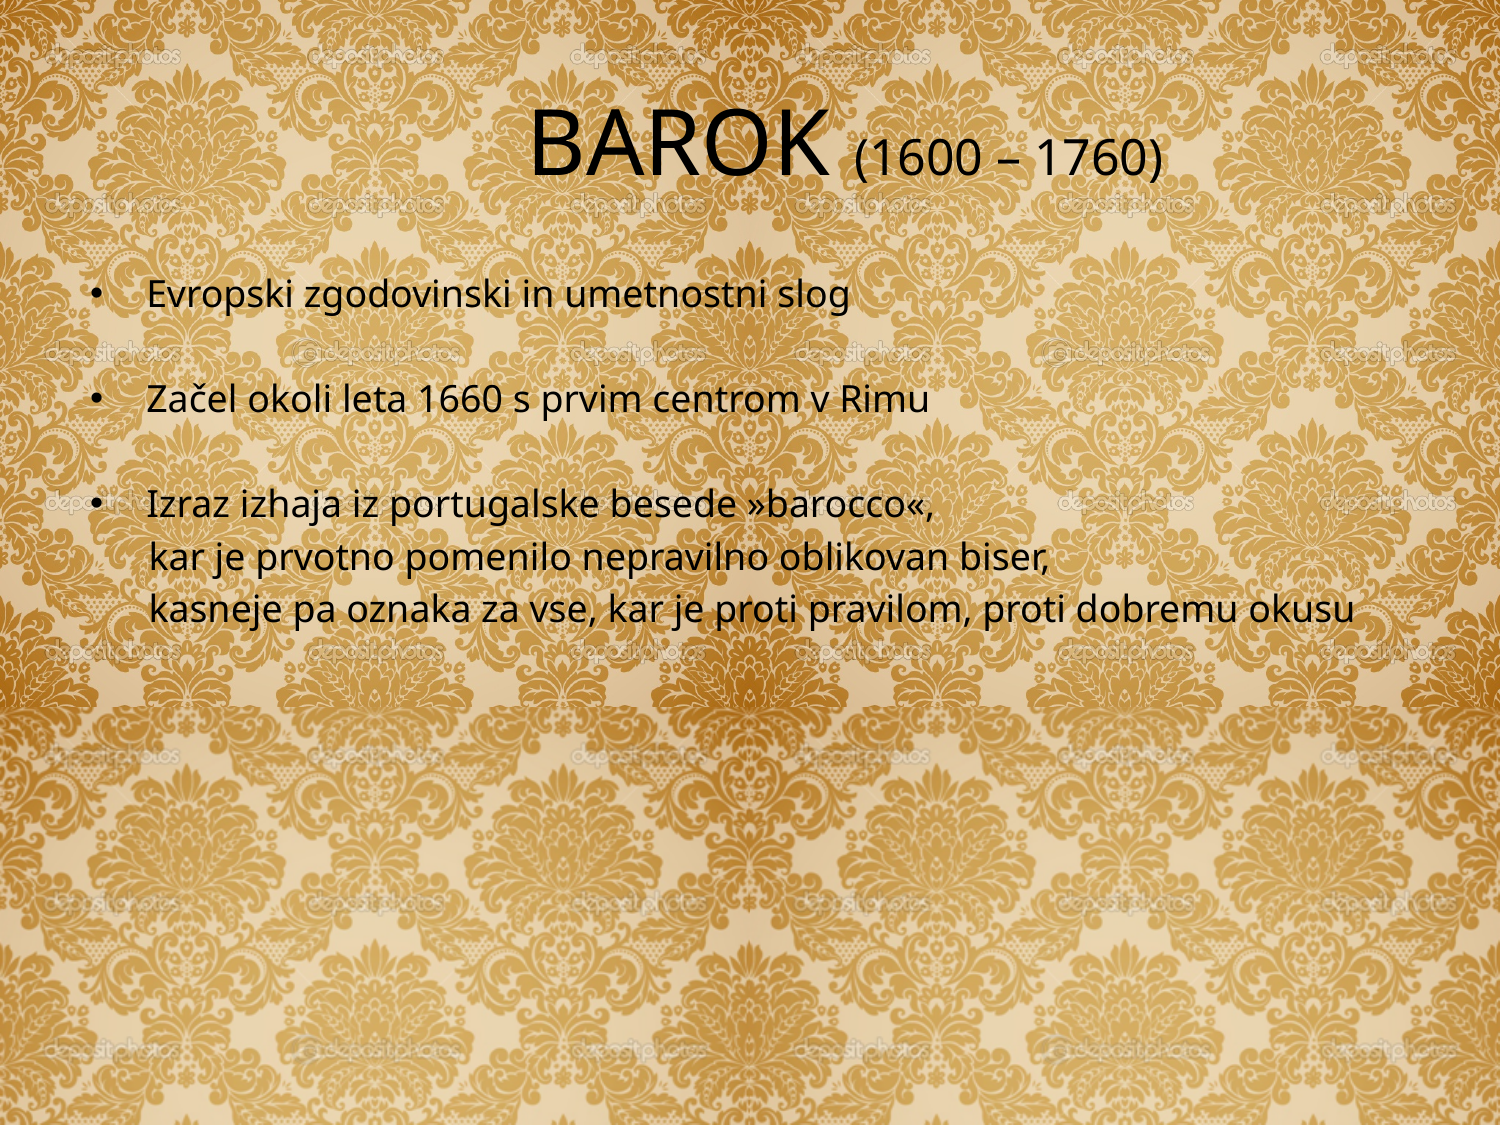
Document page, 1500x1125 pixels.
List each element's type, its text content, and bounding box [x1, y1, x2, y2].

title BAROK (1600 – 1760) [75, 45, 1425, 233]
list Evropski zgodovinski in umetnostni slog Začel okoli leta 1660 s prvim centrom v Rimu Izraz izhaja iz portugalske besede »barocco«, kar je prvotno pomenilo nepravilno oblikovan biser, kasneje pa oznaka za vse, kar je proti pravilom, proti dobremu okusu [75, 262, 1425, 1005]
picture [0, 0, 1500, 1125]
